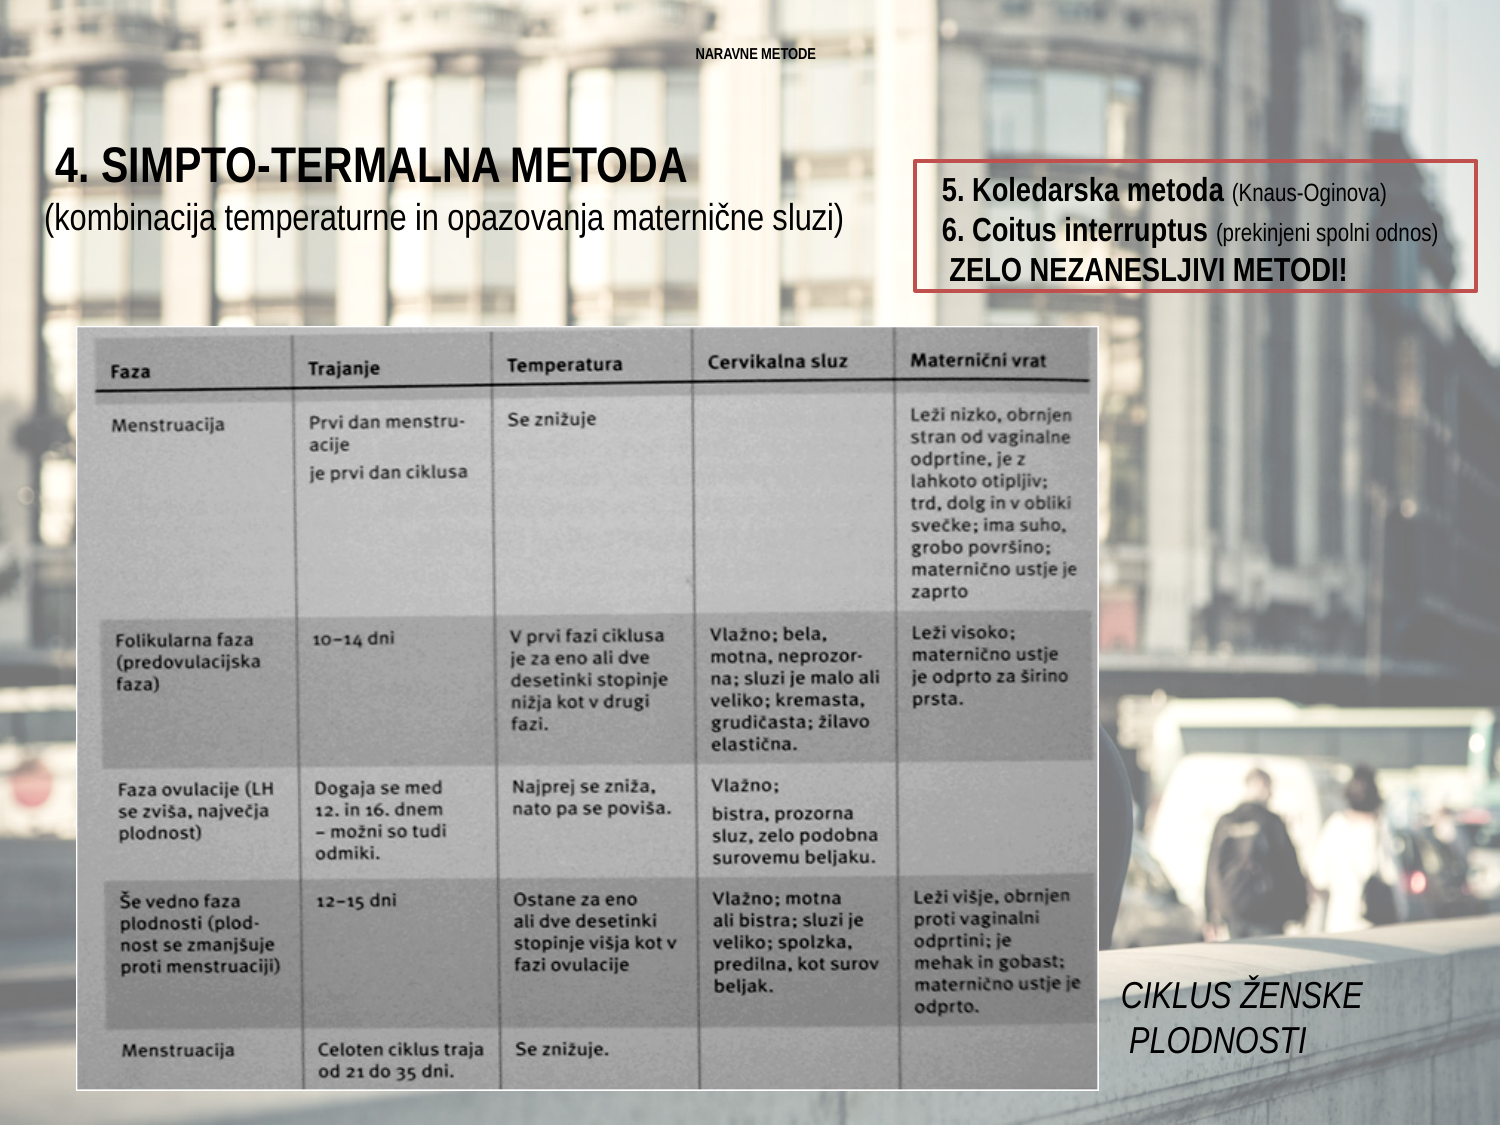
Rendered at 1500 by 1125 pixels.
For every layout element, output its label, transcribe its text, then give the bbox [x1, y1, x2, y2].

text_box CIKLUS ŽENSKE PLODNOSTI [1105, 964, 1379, 1069]
text_box 5. Koledarska metoda (Knaus-Oginova) 6. Coitus interruptus (prekinjeni spolni odnos) ZELO NEZANESLJIVI METODI! [927, 160, 1500, 336]
title NARAVNE METODE [64, 0, 1447, 107]
picture [0, 0, 1500, 1125]
text_box 4. SIMPTO-TERMALNA METODA (kombinacija temperaturne in opazovanja maternične sluzi) [29, 125, 1051, 291]
text_box 5. Koledarska metoda (Knaus-Oginova) 6. Coitus interruptus (prekinjeni spolni odnos) ZELO NEZANESLJIVI METODI! [927, 163, 1474, 289]
